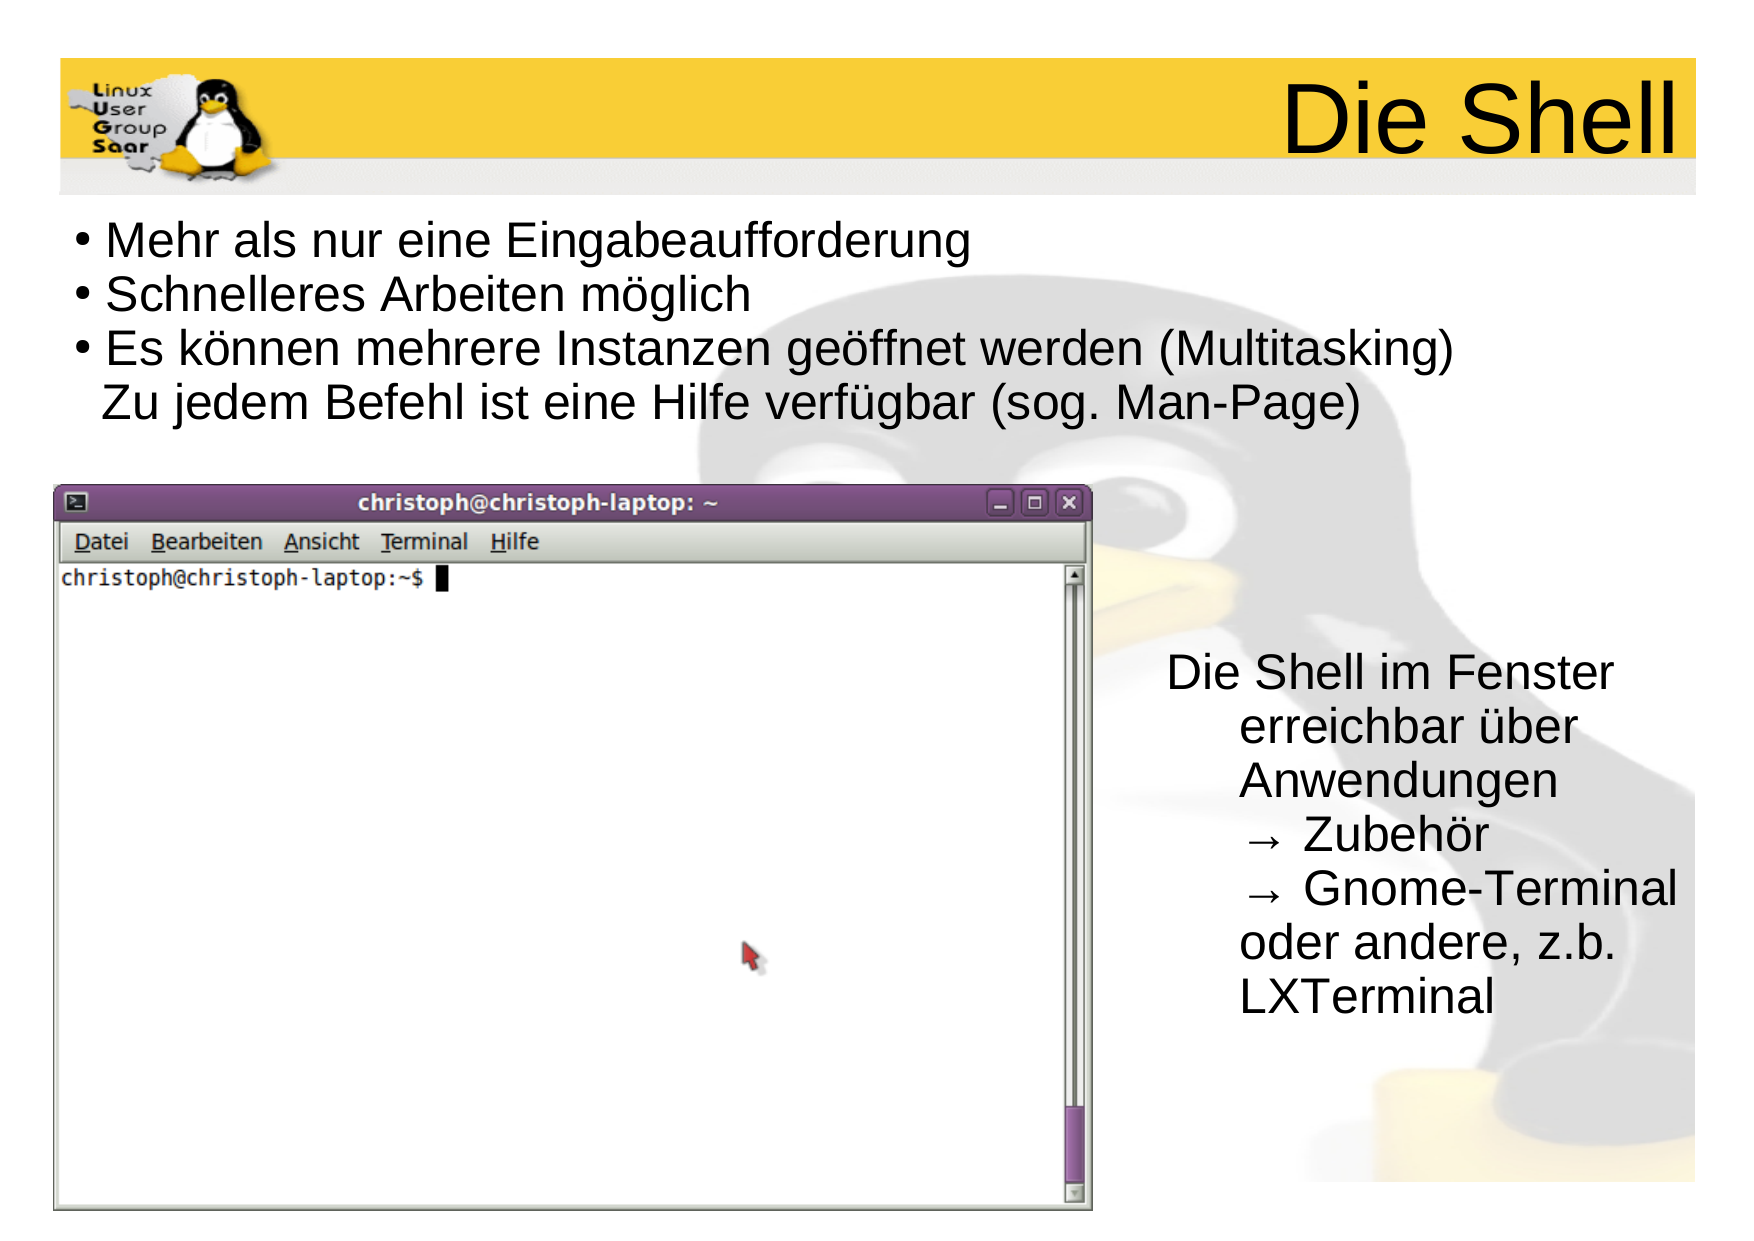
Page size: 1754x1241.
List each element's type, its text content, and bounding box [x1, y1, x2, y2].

text_box Die Shell [720, 59, 1695, 186]
text_box Mehr als nur eine Eingabeaufforderung Schnelleres Arbeiten möglich Es können mehrere Instanzen geöffnet werden (Multitasking) Zu jedem Befehl ist eine Hilfe verfügbar (sog. Man-Page) [59, 206, 1654, 440]
picture [59, 58, 1696, 195]
text_box Die Shell im Fenster erreichbar über Anwendungen → Zubehör → Gnome-Terminal oder andere, z.b. LXTerminal [1151, 638, 1725, 1034]
picture [53, 251, 1695, 1211]
